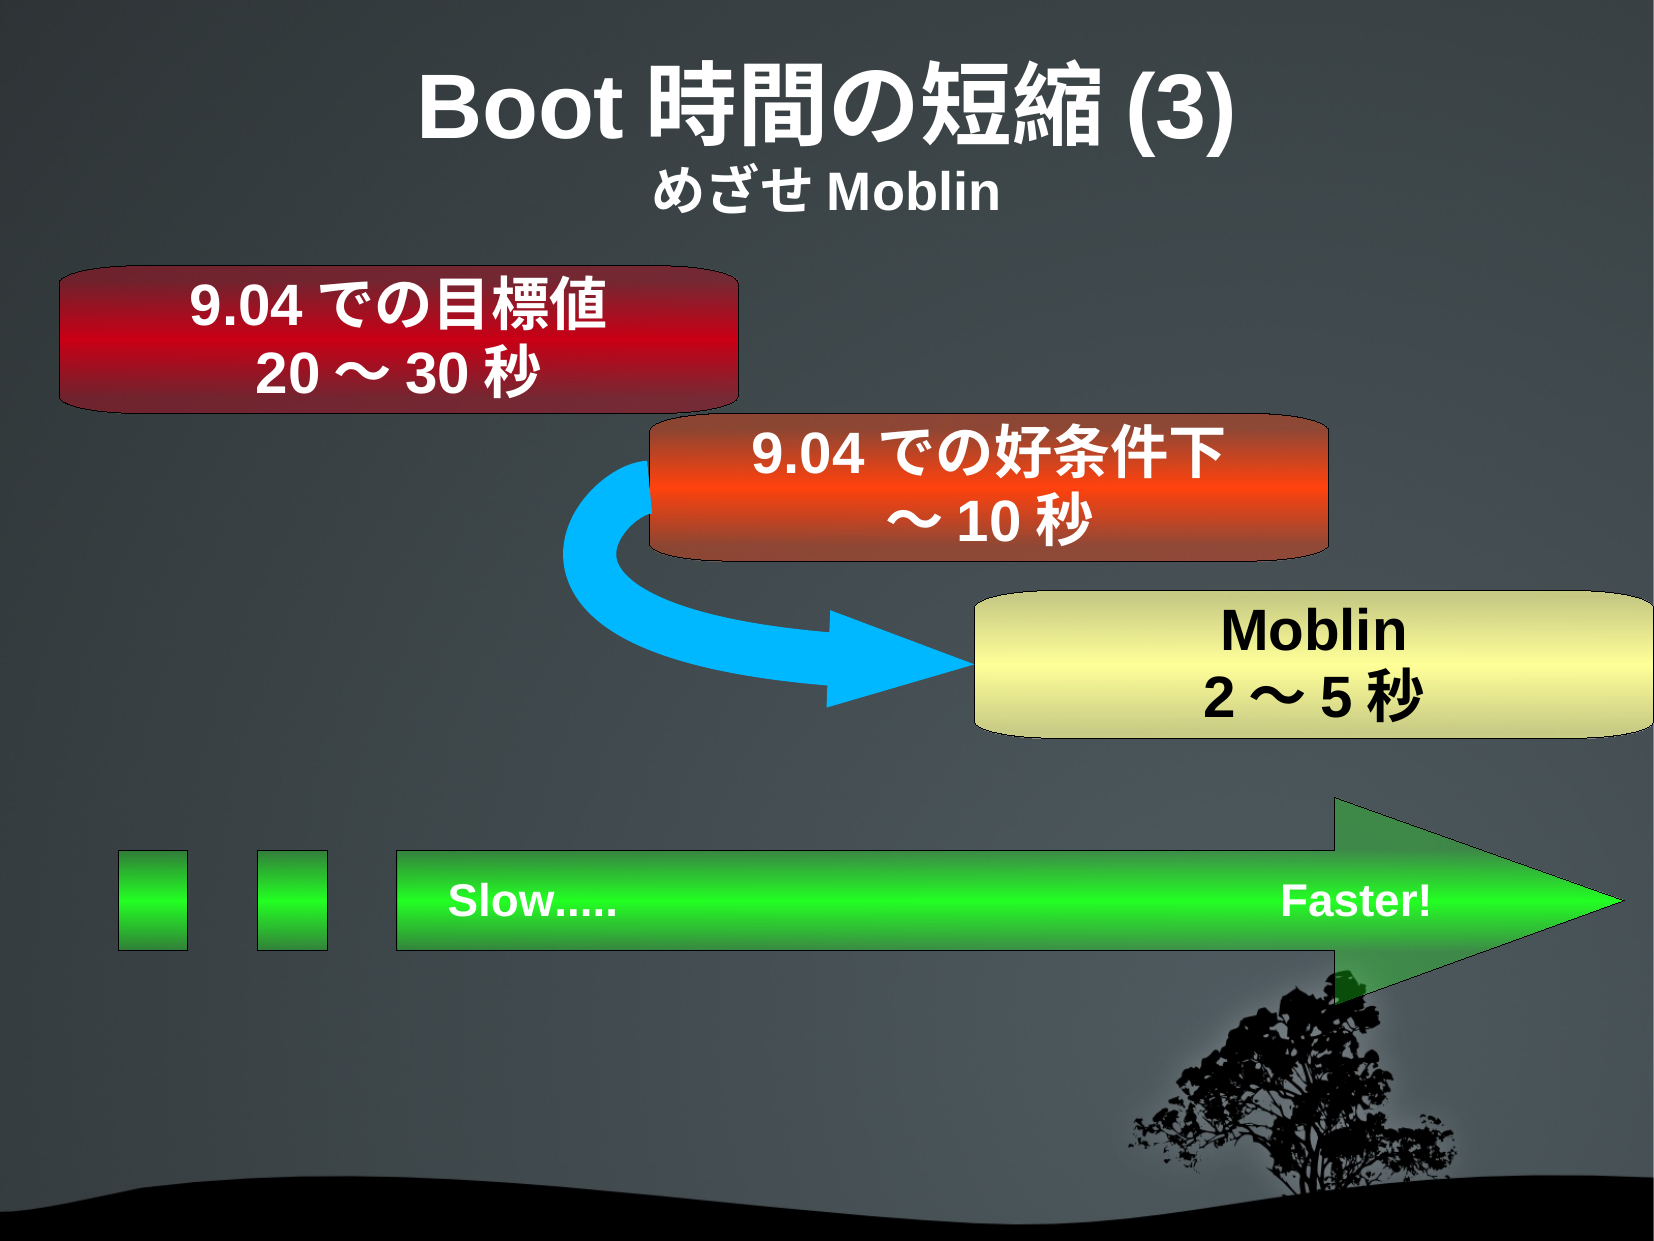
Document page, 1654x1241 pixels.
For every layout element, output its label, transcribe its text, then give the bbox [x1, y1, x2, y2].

text_box Slow..... Faster! [118, 850, 188, 951]
picture [0, 0, 1654, 1241]
text_box Slow..... Faster! [257, 850, 328, 951]
text_box Moblin 2〜5秒 [974, 590, 1654, 739]
text_box 9.04での目標値 20〜30秒 [59, 265, 739, 414]
text_box Slow..... Faster! [396, 797, 1625, 1006]
text_box 9.04での好条件下 〜10秒 [649, 413, 1329, 562]
text_box Boot時間の短縮(3) めざせMoblin [118, 45, 1536, 309]
